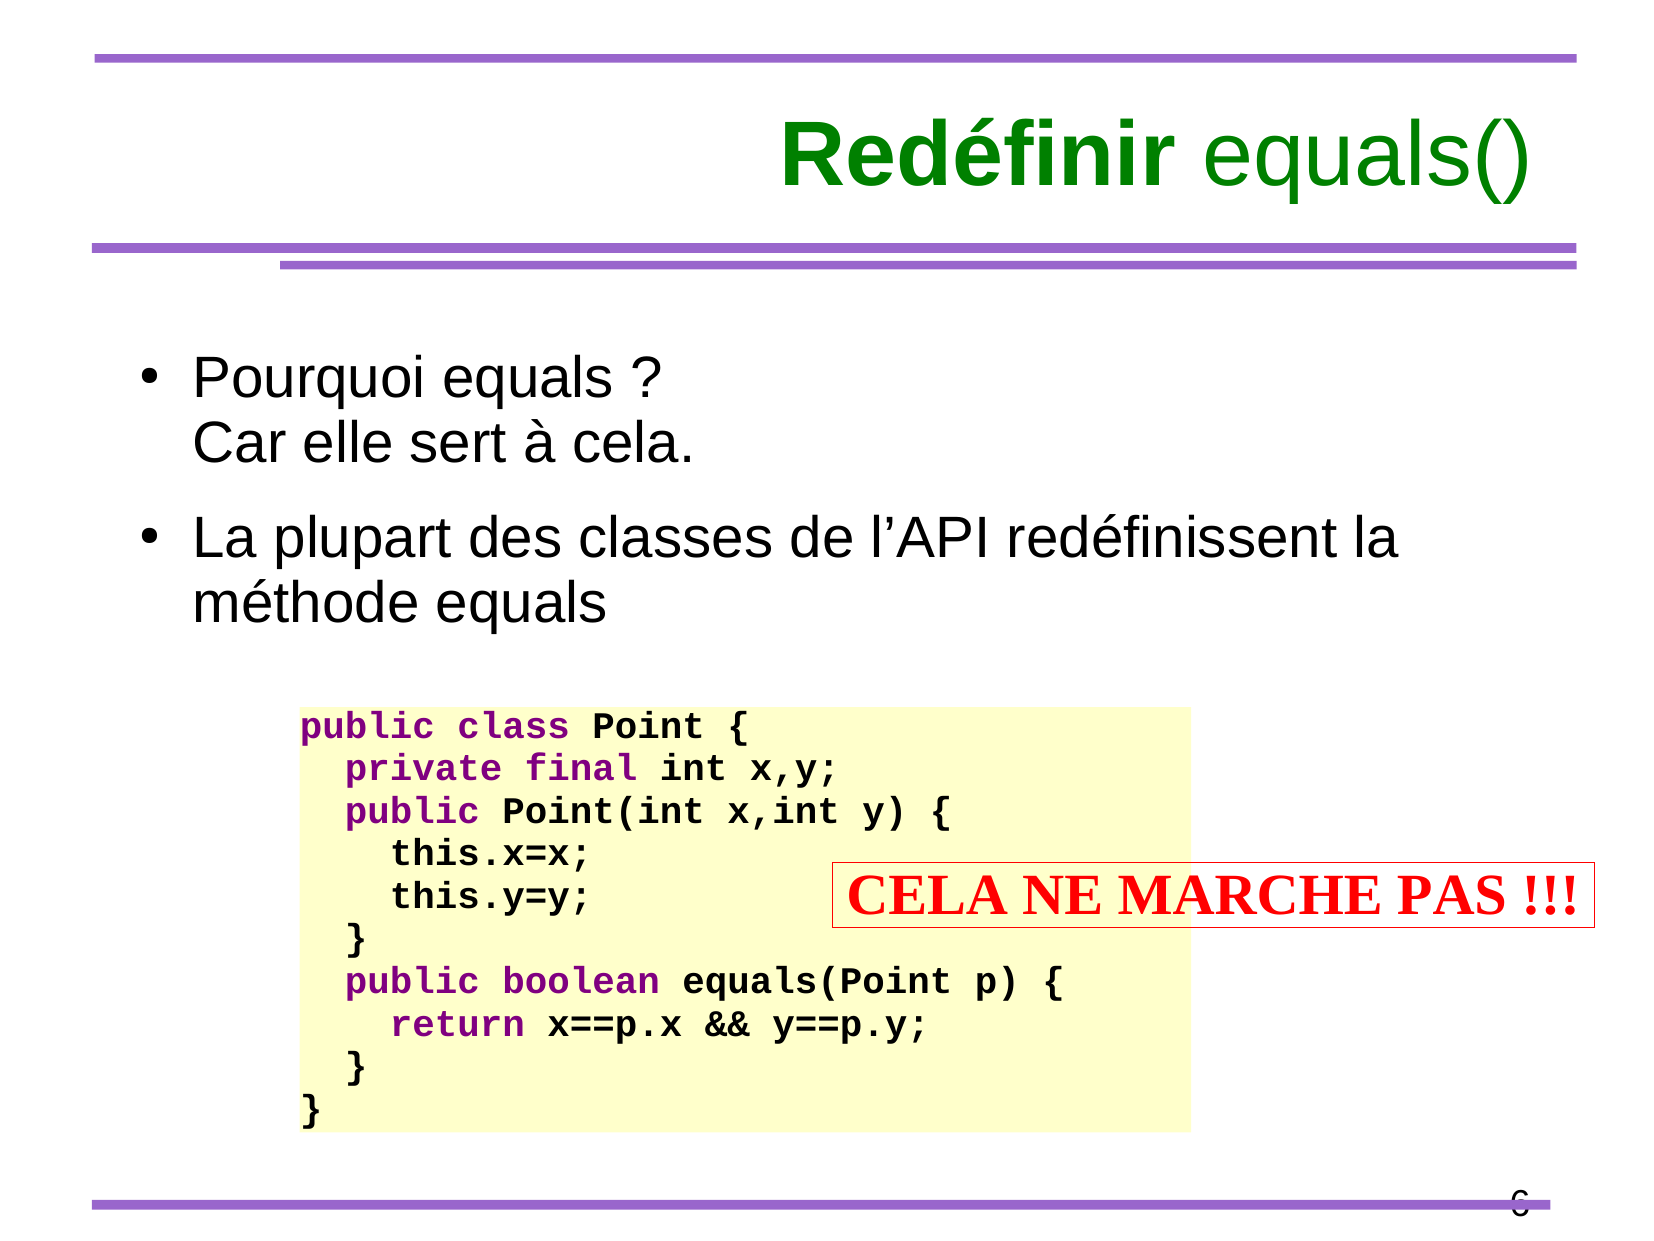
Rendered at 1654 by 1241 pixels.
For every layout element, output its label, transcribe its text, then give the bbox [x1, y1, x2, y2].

text_box CELA NE MARCHE PAS !!! [832, 862, 1595, 928]
list Pourquoi equals ? Car elle sert à cela. La plupart des classes de l’API redéfinissent la méthode equals [121, 344, 1534, 690]
title Redéfinir equals() [121, 49, 1534, 257]
text_box public class Point { private final int x,y; public Point(int x,int y) { this.x=x; this.y=y; } public boolean equals(Point p) { return x==p.x && y==p.y; } } [299, 707, 1192, 1133]
